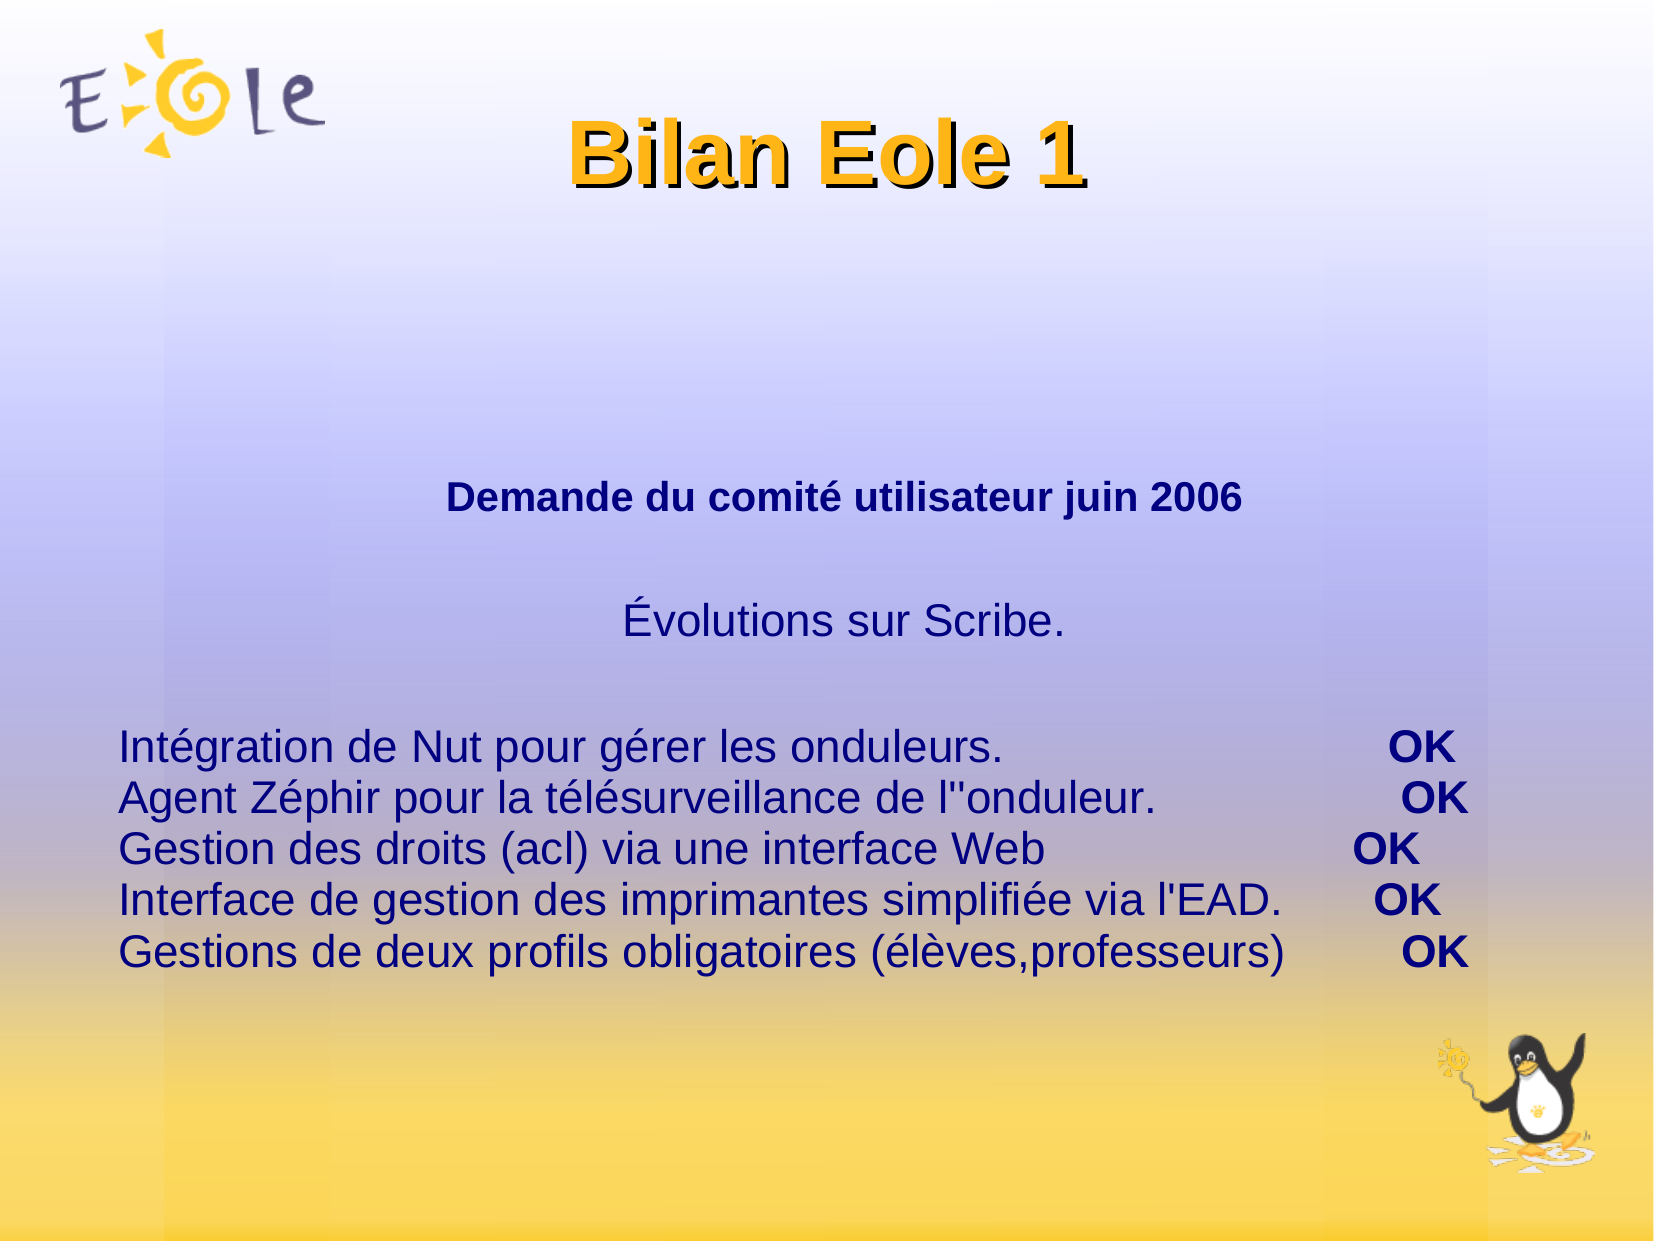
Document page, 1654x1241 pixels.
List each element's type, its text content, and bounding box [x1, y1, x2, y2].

subtitle Demande du comité utilisateur juin 2006 Évolutions sur Scribe. Intégration de Nut pour gérer les onduleurs. OK Agent Zéphir pour la télésurveillance de l''onduleur. OK Gestion des droits (acl) via une interface Web OK Interface de gestion des imprimantes simplifiée via l'EAD. OK Gestions de deux profils obligatoires (élèves,professeurs) OK [82, 252, 1571, 1147]
picture [0, 0, 1654, 1241]
title Bilan Eole 1 [82, 49, 1571, 252]
